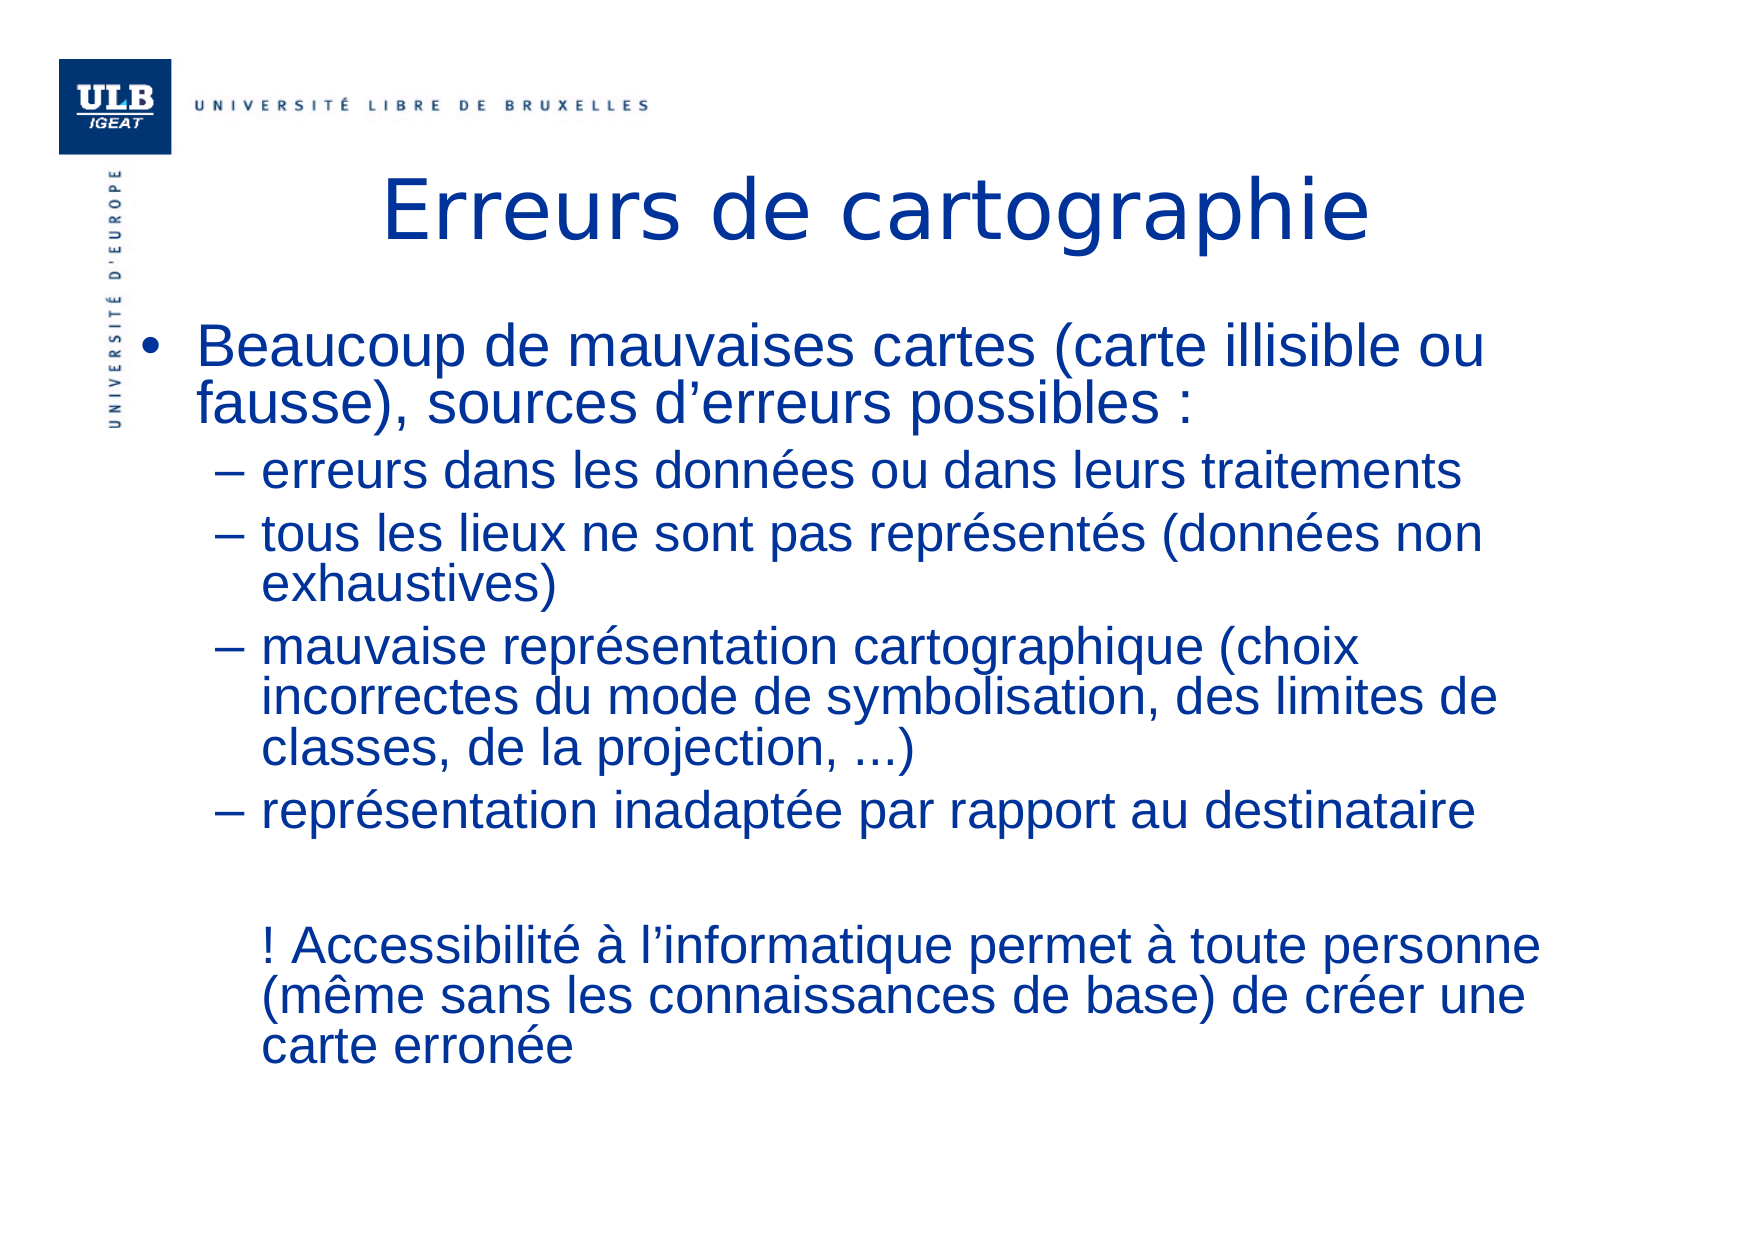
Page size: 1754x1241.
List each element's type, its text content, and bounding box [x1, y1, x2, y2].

picture [59, 59, 1695, 1182]
list Beaucoup de mauvaises cartes (carte illisible ou fausse), sources d’erreurs possibles : erreurs dans les données ou dans leurs traitements tous les lieux ne sont pas représentés (données non exhaustives) mauvaise représentation cartographique (choix incorrectes du mode de symbolisation, des limites de classes, de la projection, ...) représentation inadaptée par rapport au destinataire ! Accessibilité à l’informatique permet à toute personne (même sans les connaissances de base) de créer une carte erronée [140, 320, 1613, 1135]
title Erreurs de cartographie [140, 97, 1613, 320]
